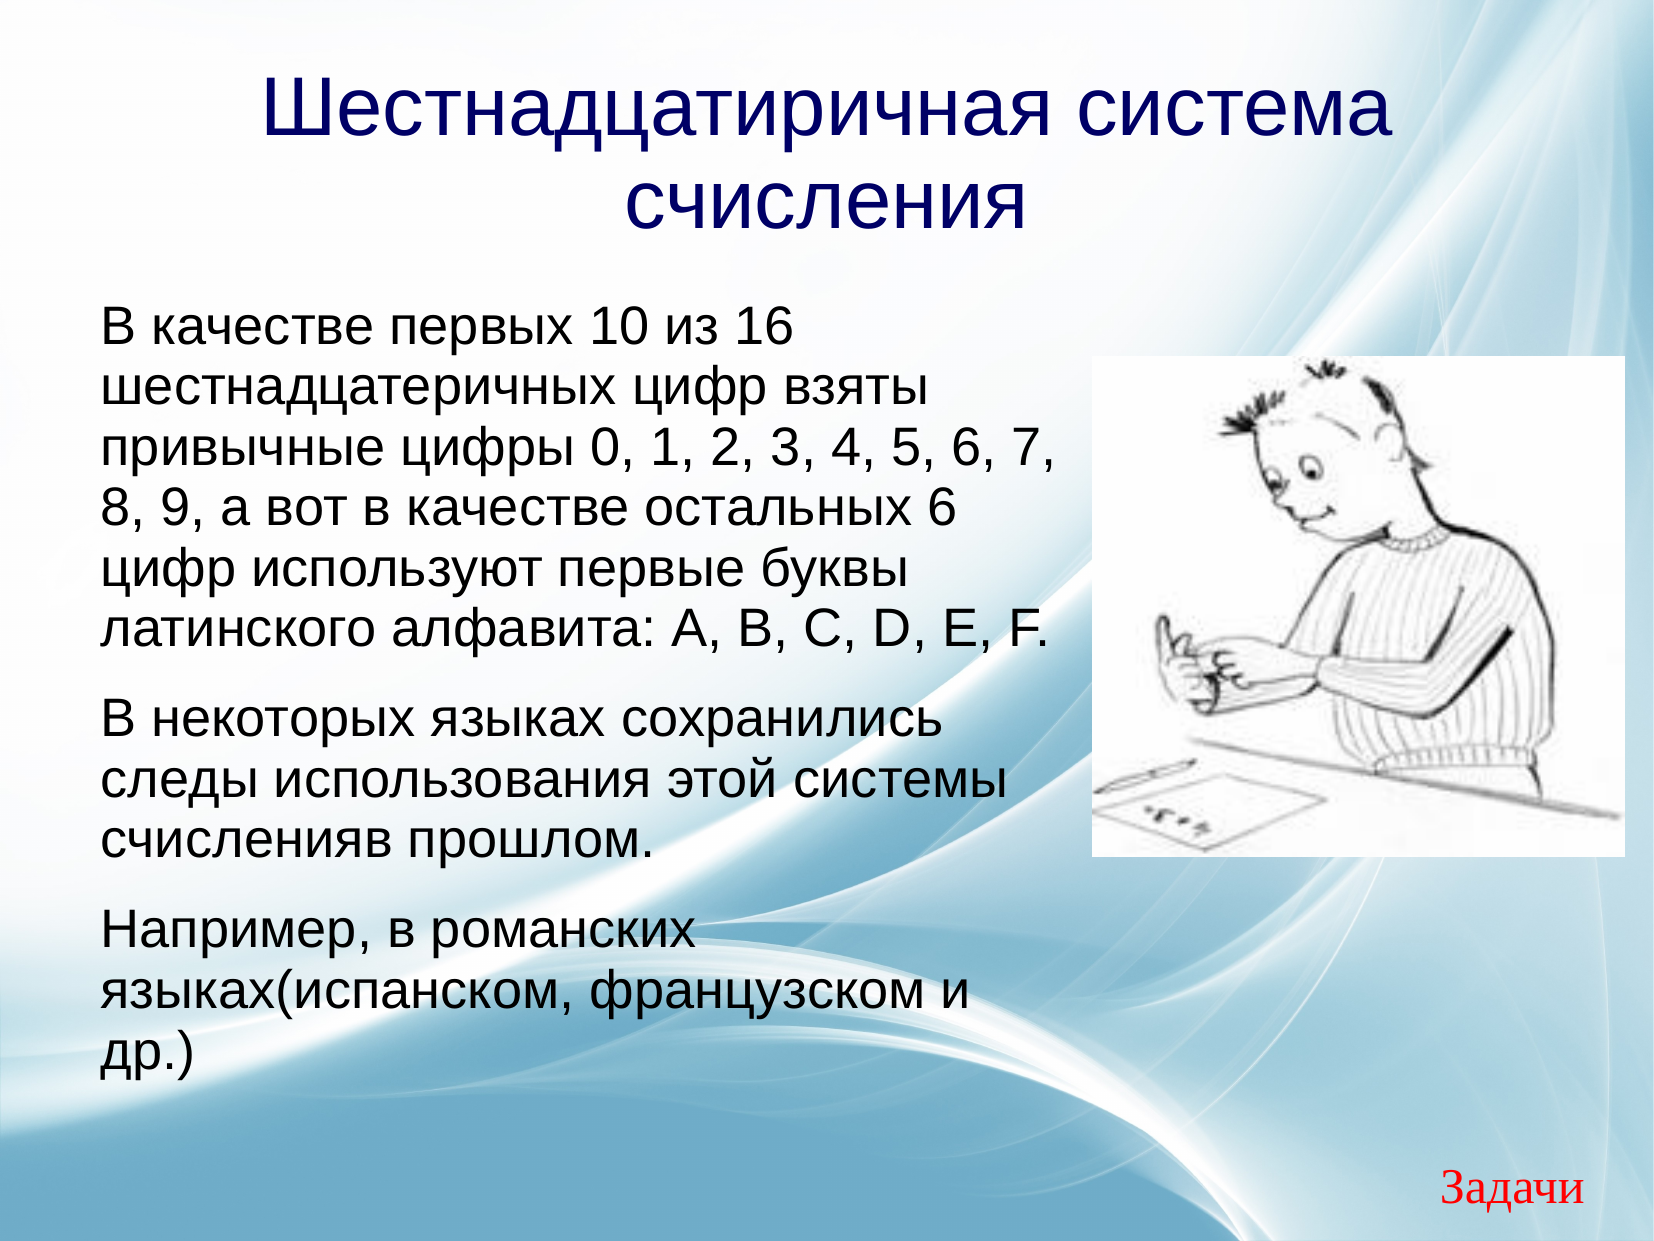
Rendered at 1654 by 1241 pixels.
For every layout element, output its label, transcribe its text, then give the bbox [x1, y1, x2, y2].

list В качестве первых 10 из 16 шестнадцатеричных цифр взяты привычные цифры 0, 1, 2, 3, 4, 5, 6, 7, 8, 9, а вот в качестве остальных 6 цифр используют первые буквы латинского алфавита: А, В, С, D, Е, F. В некоторых языках сохранились следы использования этой системы счисленияв прошлом. Например, в романских языках(испанском, французском и др.) [29, 295, 1069, 1114]
title Шестнадцатиричная система счисления [82, 49, 1571, 257]
text_box Задачи [1425, 1151, 1625, 1223]
picture [0, 0, 1654, 1241]
